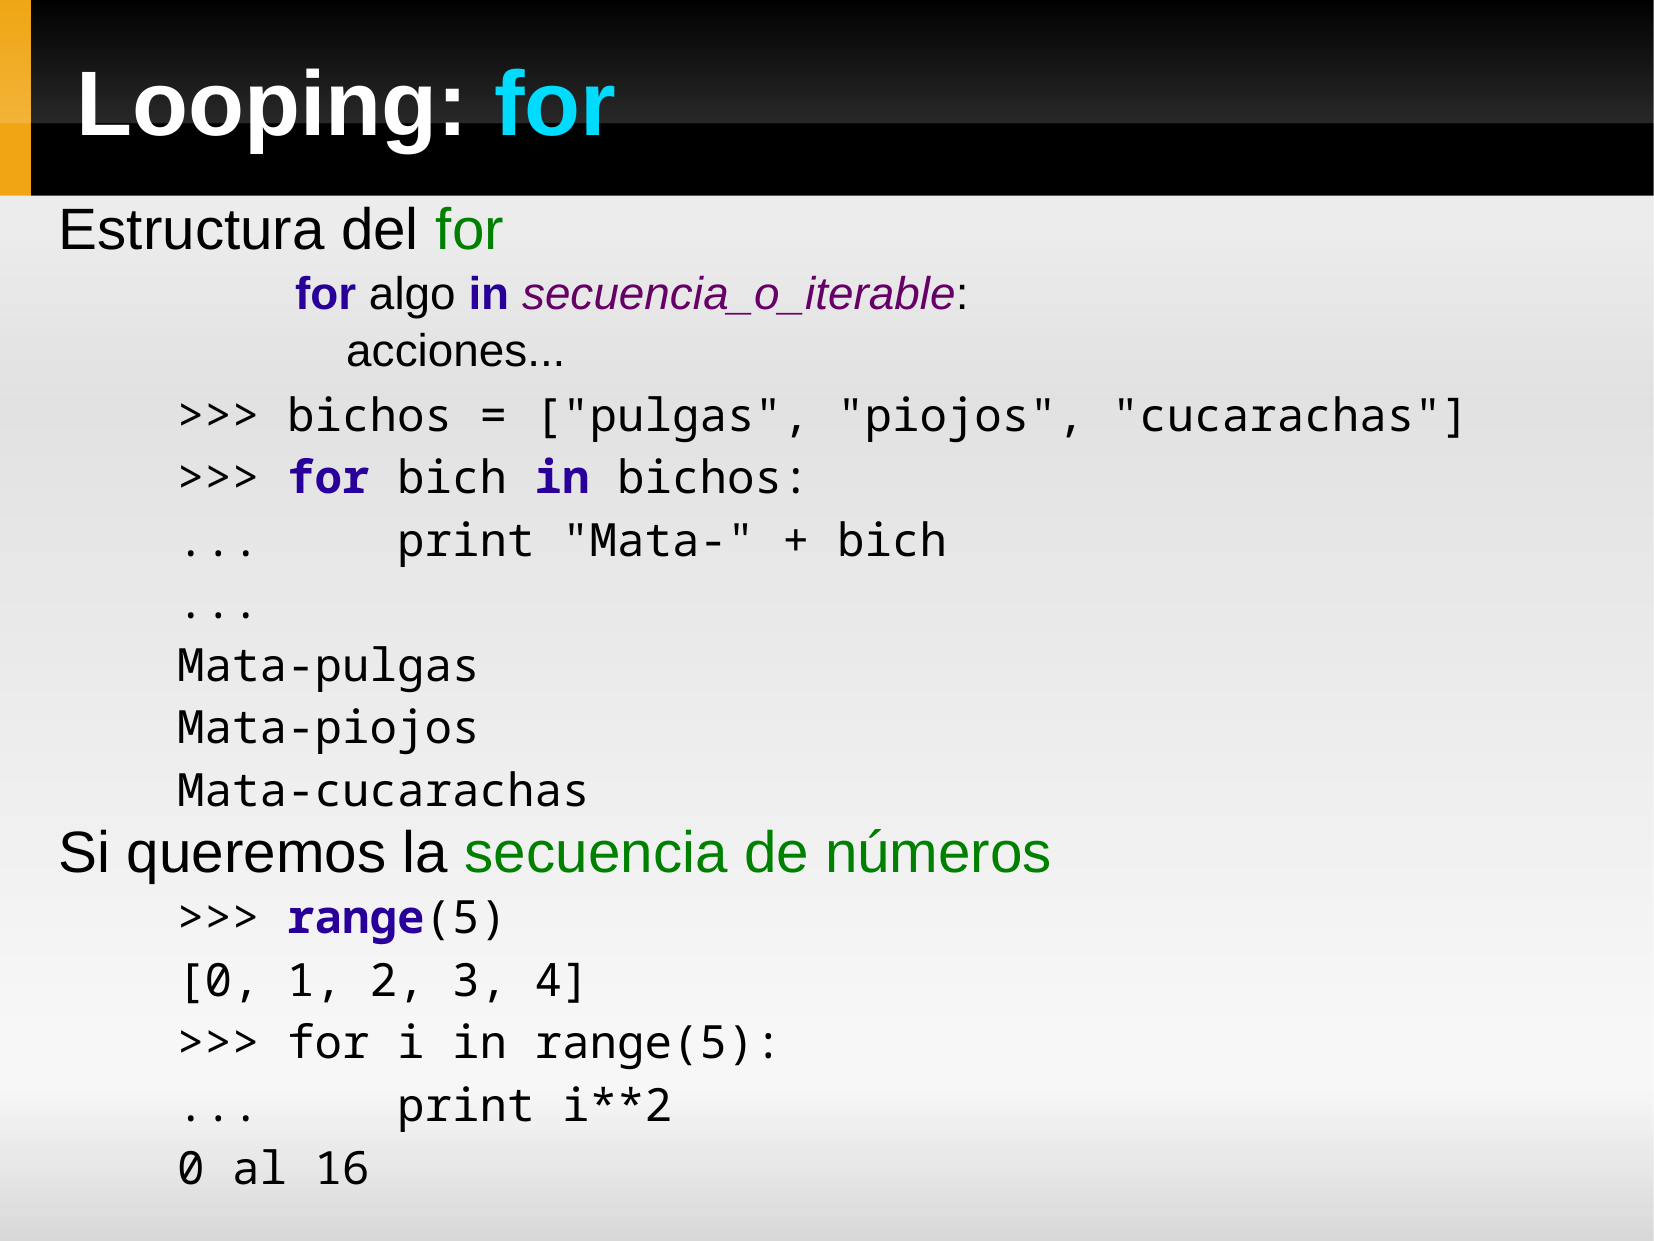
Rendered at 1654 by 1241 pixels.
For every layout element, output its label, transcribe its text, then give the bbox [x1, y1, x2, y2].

picture [0, 0, 1654, 1241]
title Looping: for [76, 7, 1565, 200]
subtitle Estructura del for for algo in secuencia_o_iterable: acciones... >>> bichos = ["pulgas", "piojos", "cucarachas"] >>> for bich in bichos: ... print "Mata-" + bich ... Mata-pulgas Mata-piojos Mata-cucarachas Si queremos la secuencia de números >>> range(5) [0, 1, 2, 3, 4] >>> for i in range(5): ... print i**2 0 al 16 [59, 212, 1548, 1183]
